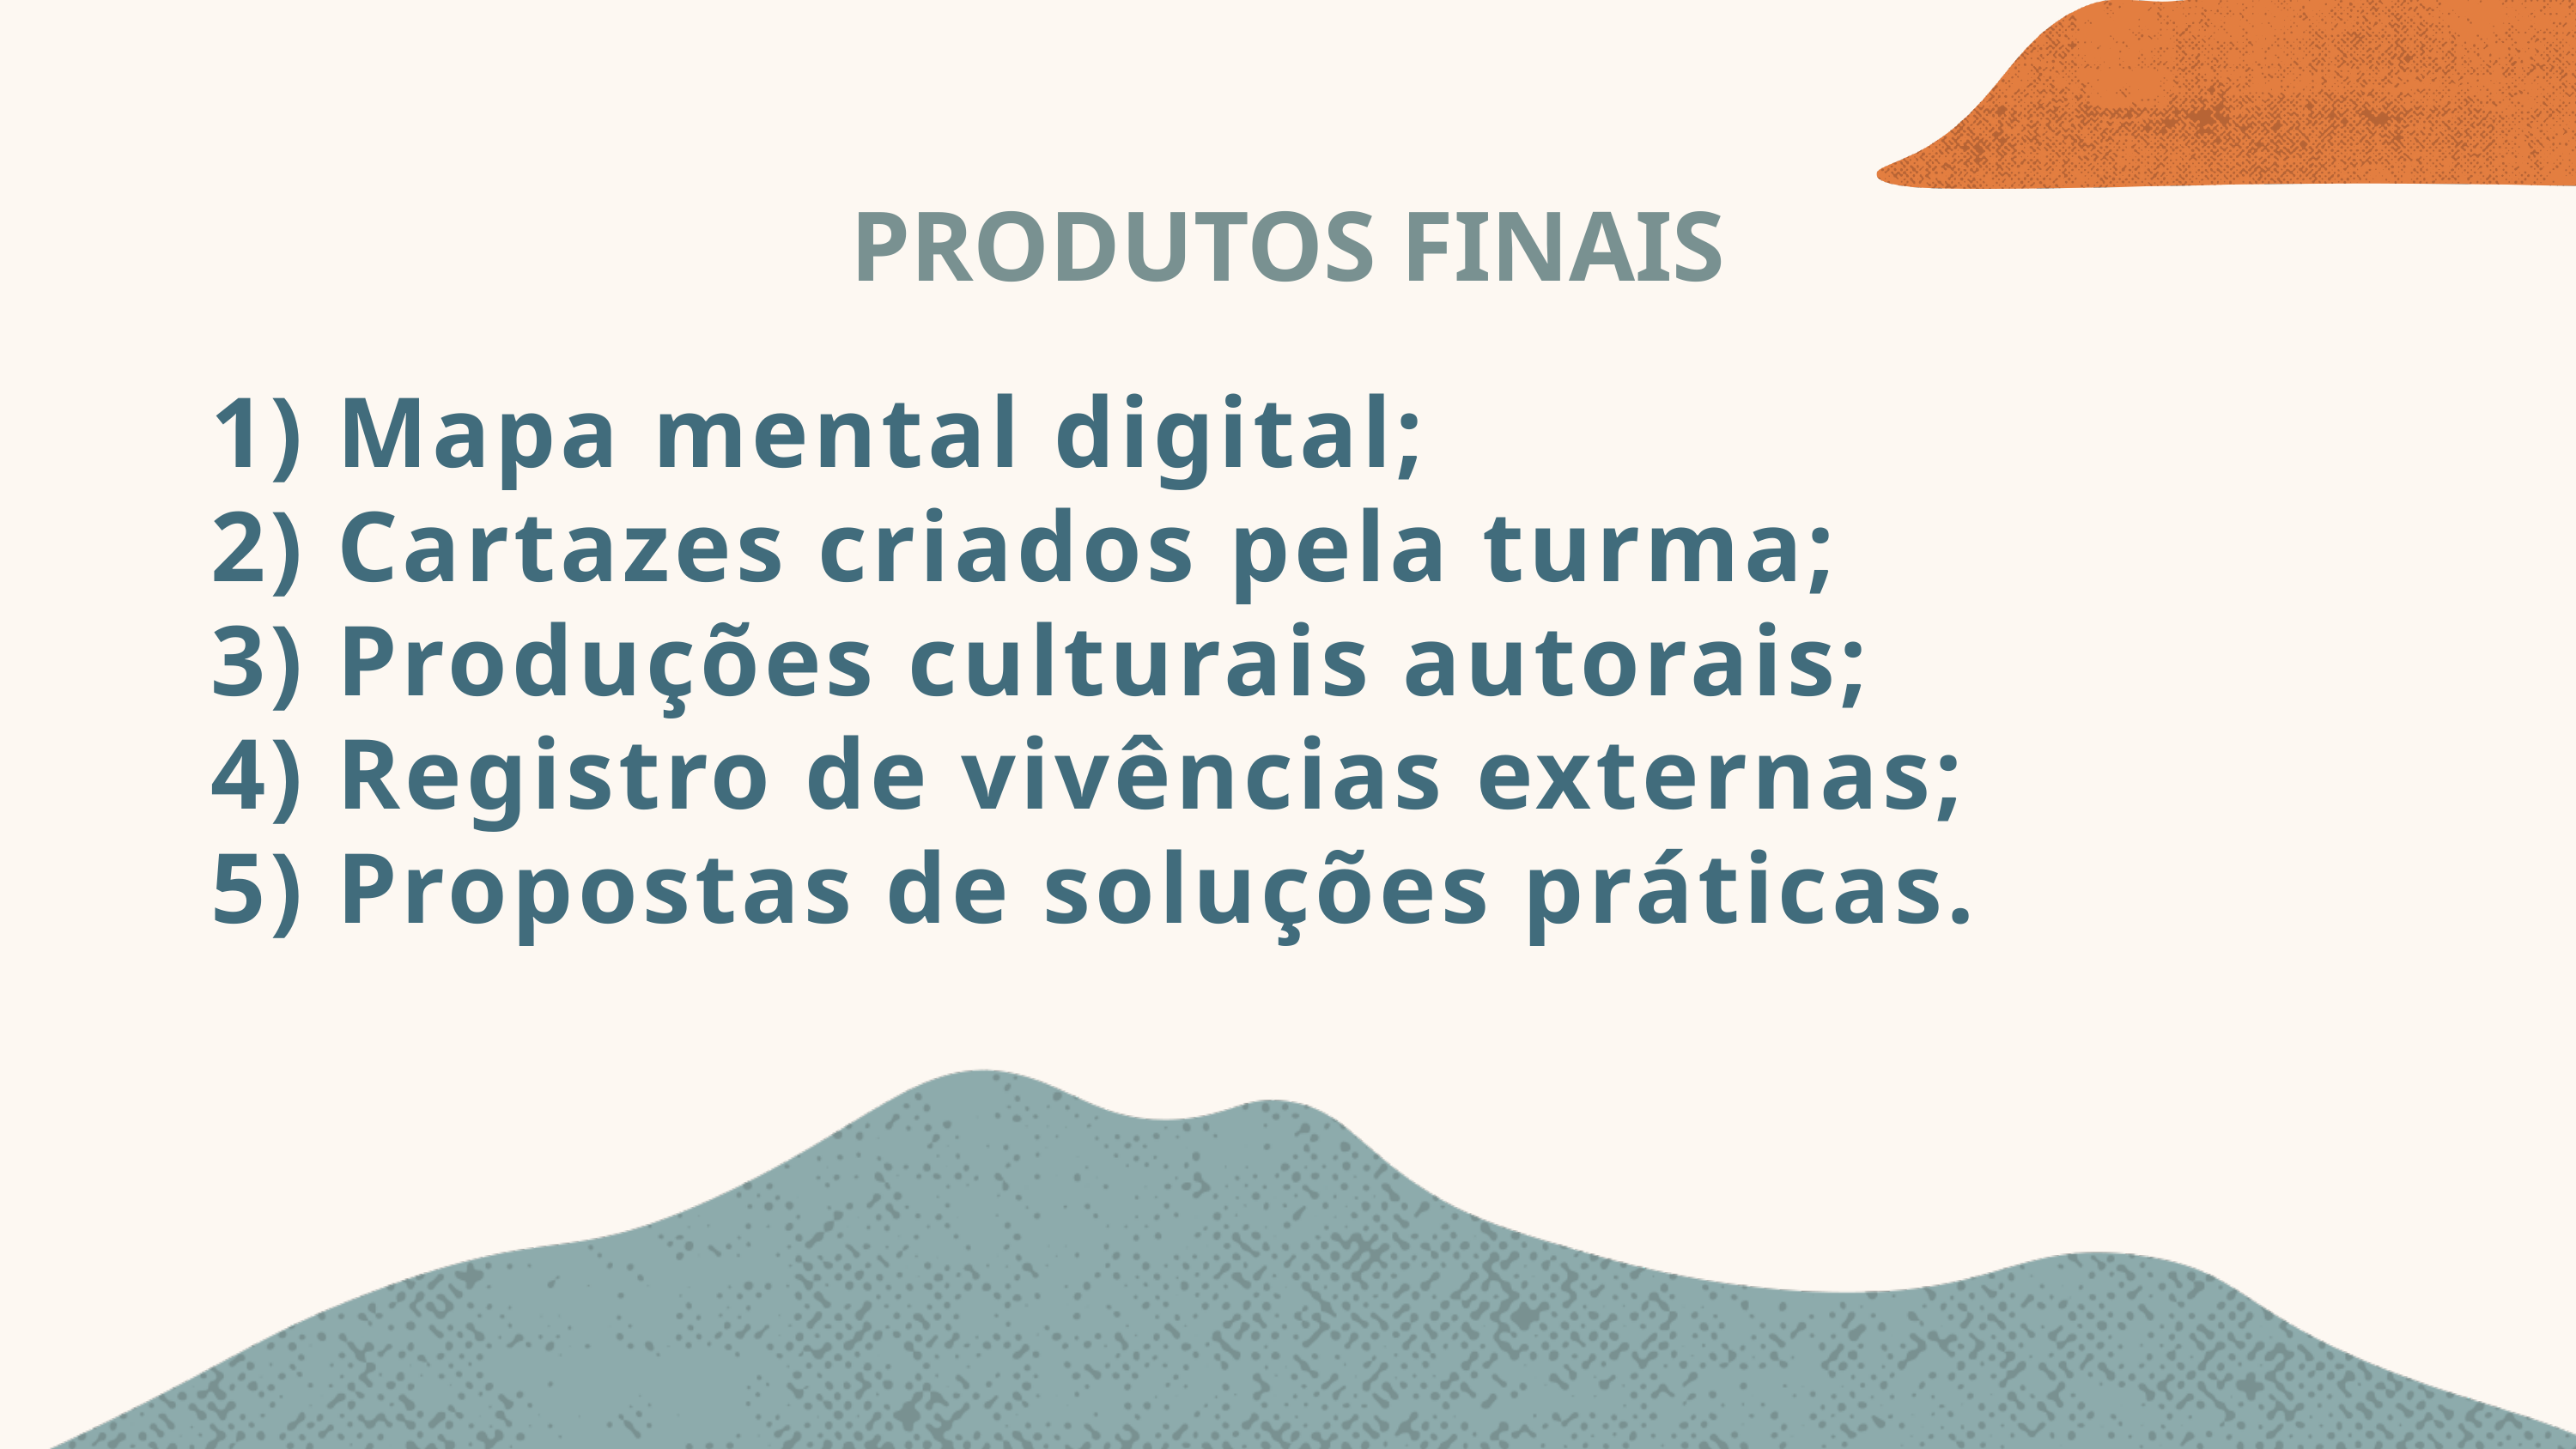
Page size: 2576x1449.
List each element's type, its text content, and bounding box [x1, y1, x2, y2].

text_box 1) Mapa mental digital; 2) Cartazes criados pela turma; 3) Produções culturais autorais; 4) Registro de vivências externas; 5) Propostas de soluções práticas. [210, 258, 2482, 1057]
text_box PRODUTOS FINAIS [293, 193, 2283, 300]
text_box [1876, 0, 2576, 189]
text_box [0, 1052, 2576, 1449]
